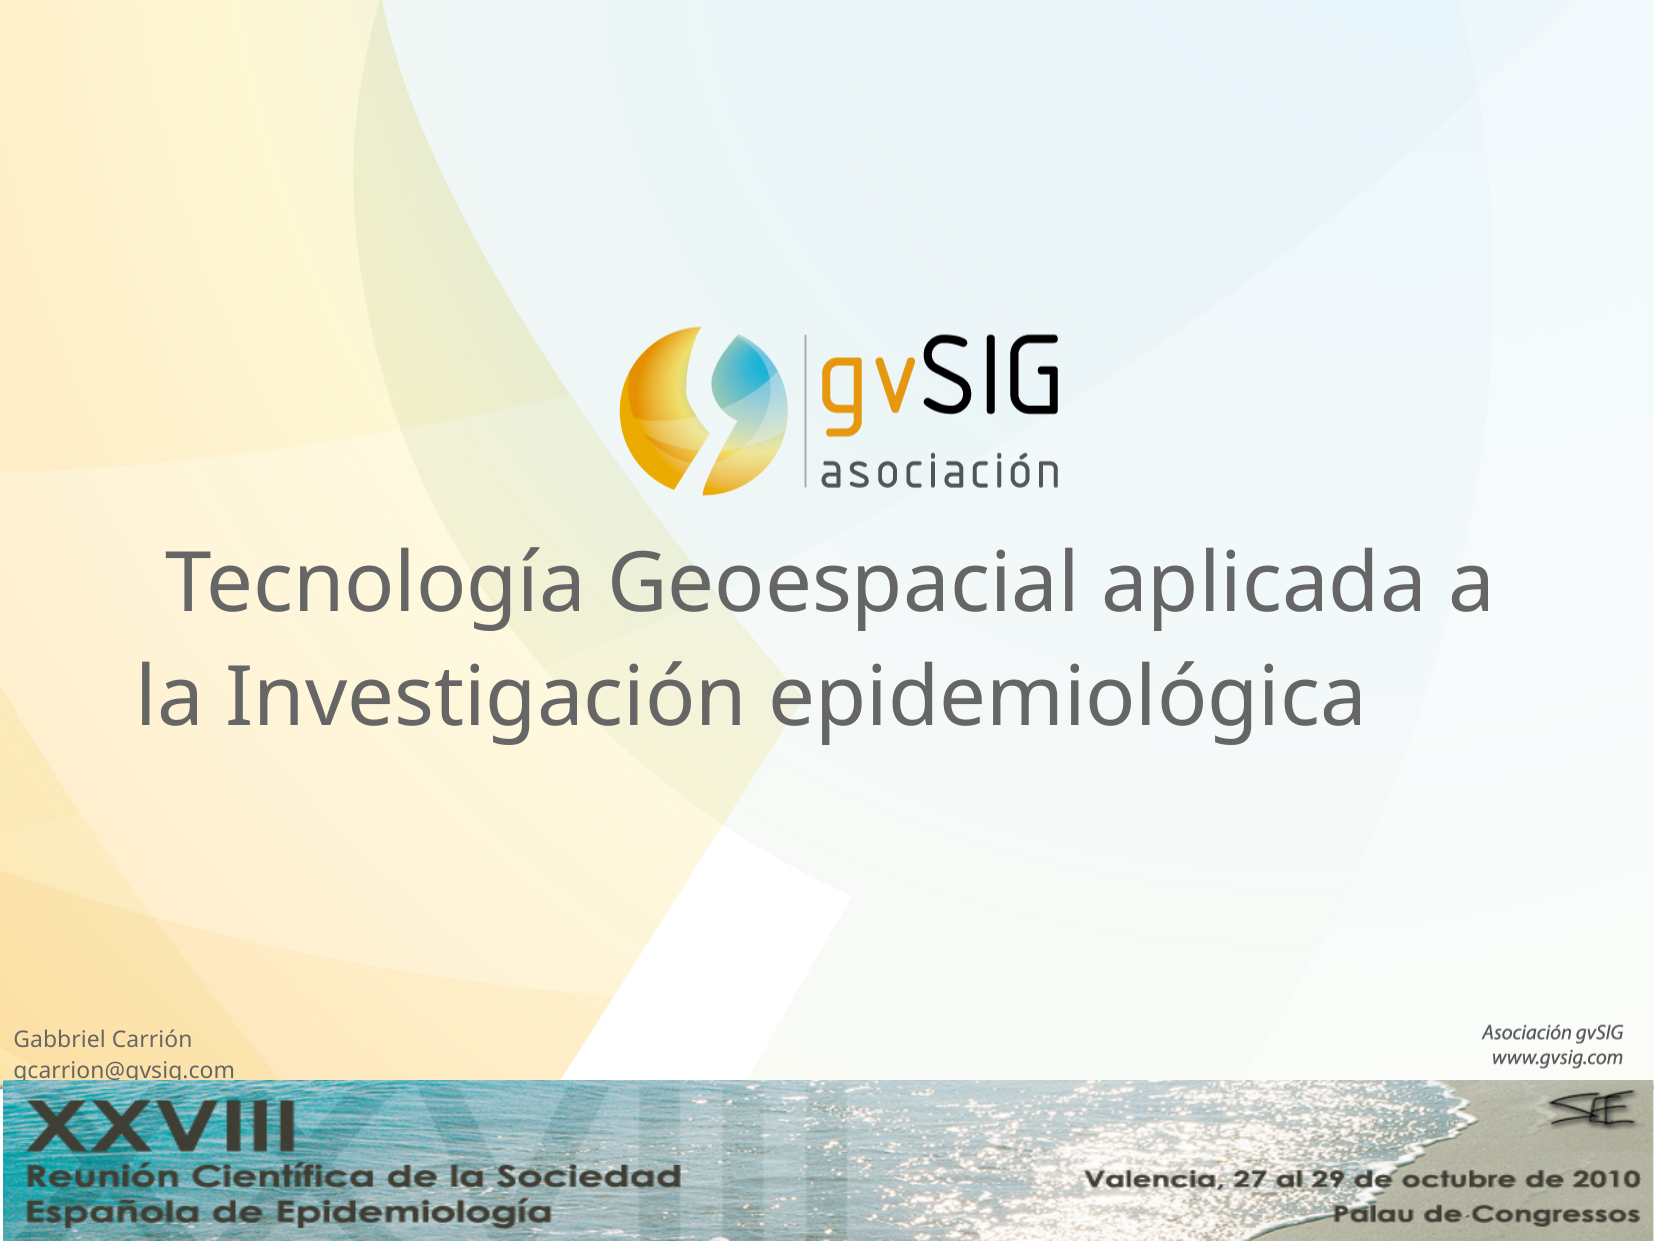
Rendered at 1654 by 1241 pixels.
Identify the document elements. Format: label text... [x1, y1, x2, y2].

title Tecnología Geoespacial aplicada a la Investigación epidemiológica [135, 538, 1565, 733]
picture [0, 0, 1654, 1241]
text_box Gabbriel Carrión gcarrion@gvsig.com [0, 1015, 313, 1113]
